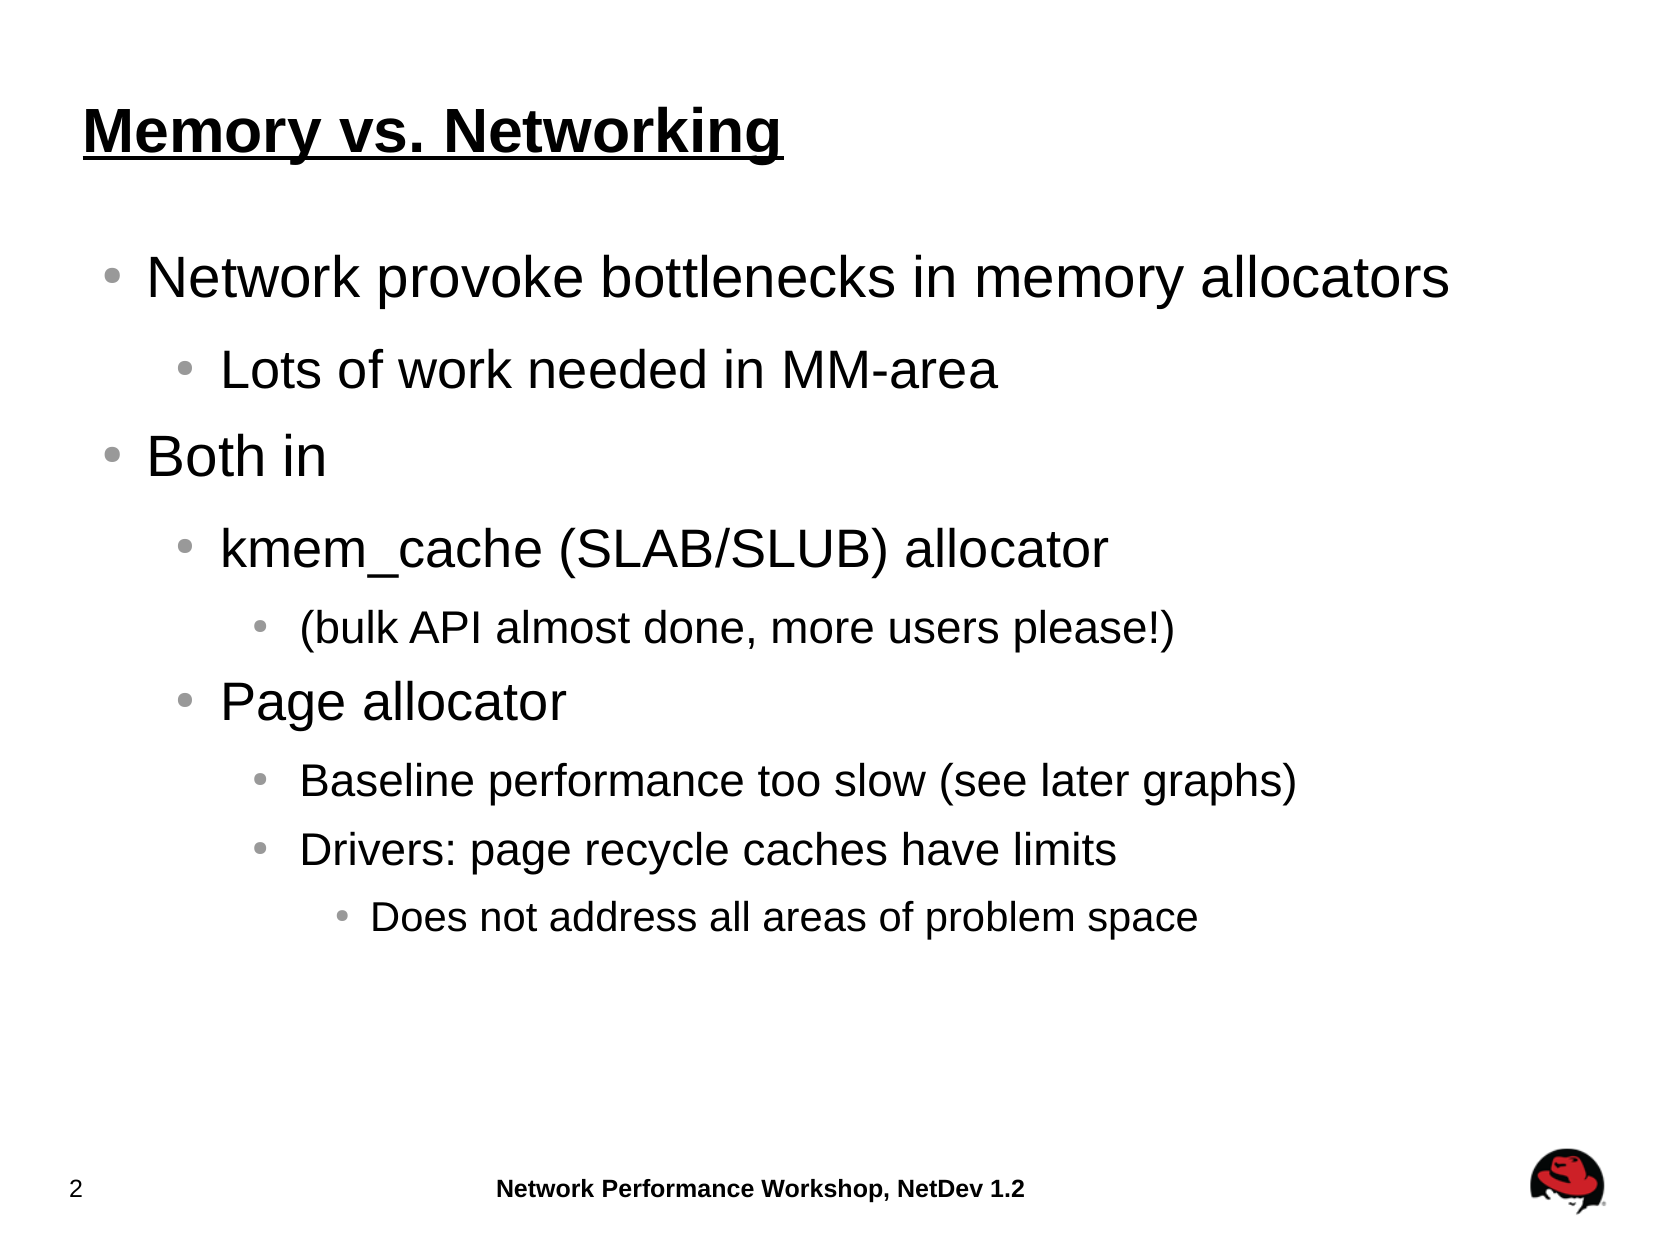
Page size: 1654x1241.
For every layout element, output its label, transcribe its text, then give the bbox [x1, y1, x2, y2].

list Network provoke bottlenecks in memory allocators Lots of work needed in MM-area Both in kmem_cache (SLAB/SLUB) allocator (bulk API almost done, more users please!) Page allocator Baseline performance too slow (see later graphs) Drivers: page recycle caches have limits Does not address all areas of problem space [86, 244, 1575, 1039]
picture [1529, 1146, 1612, 1224]
title Memory vs. Networking [82, 37, 1571, 226]
